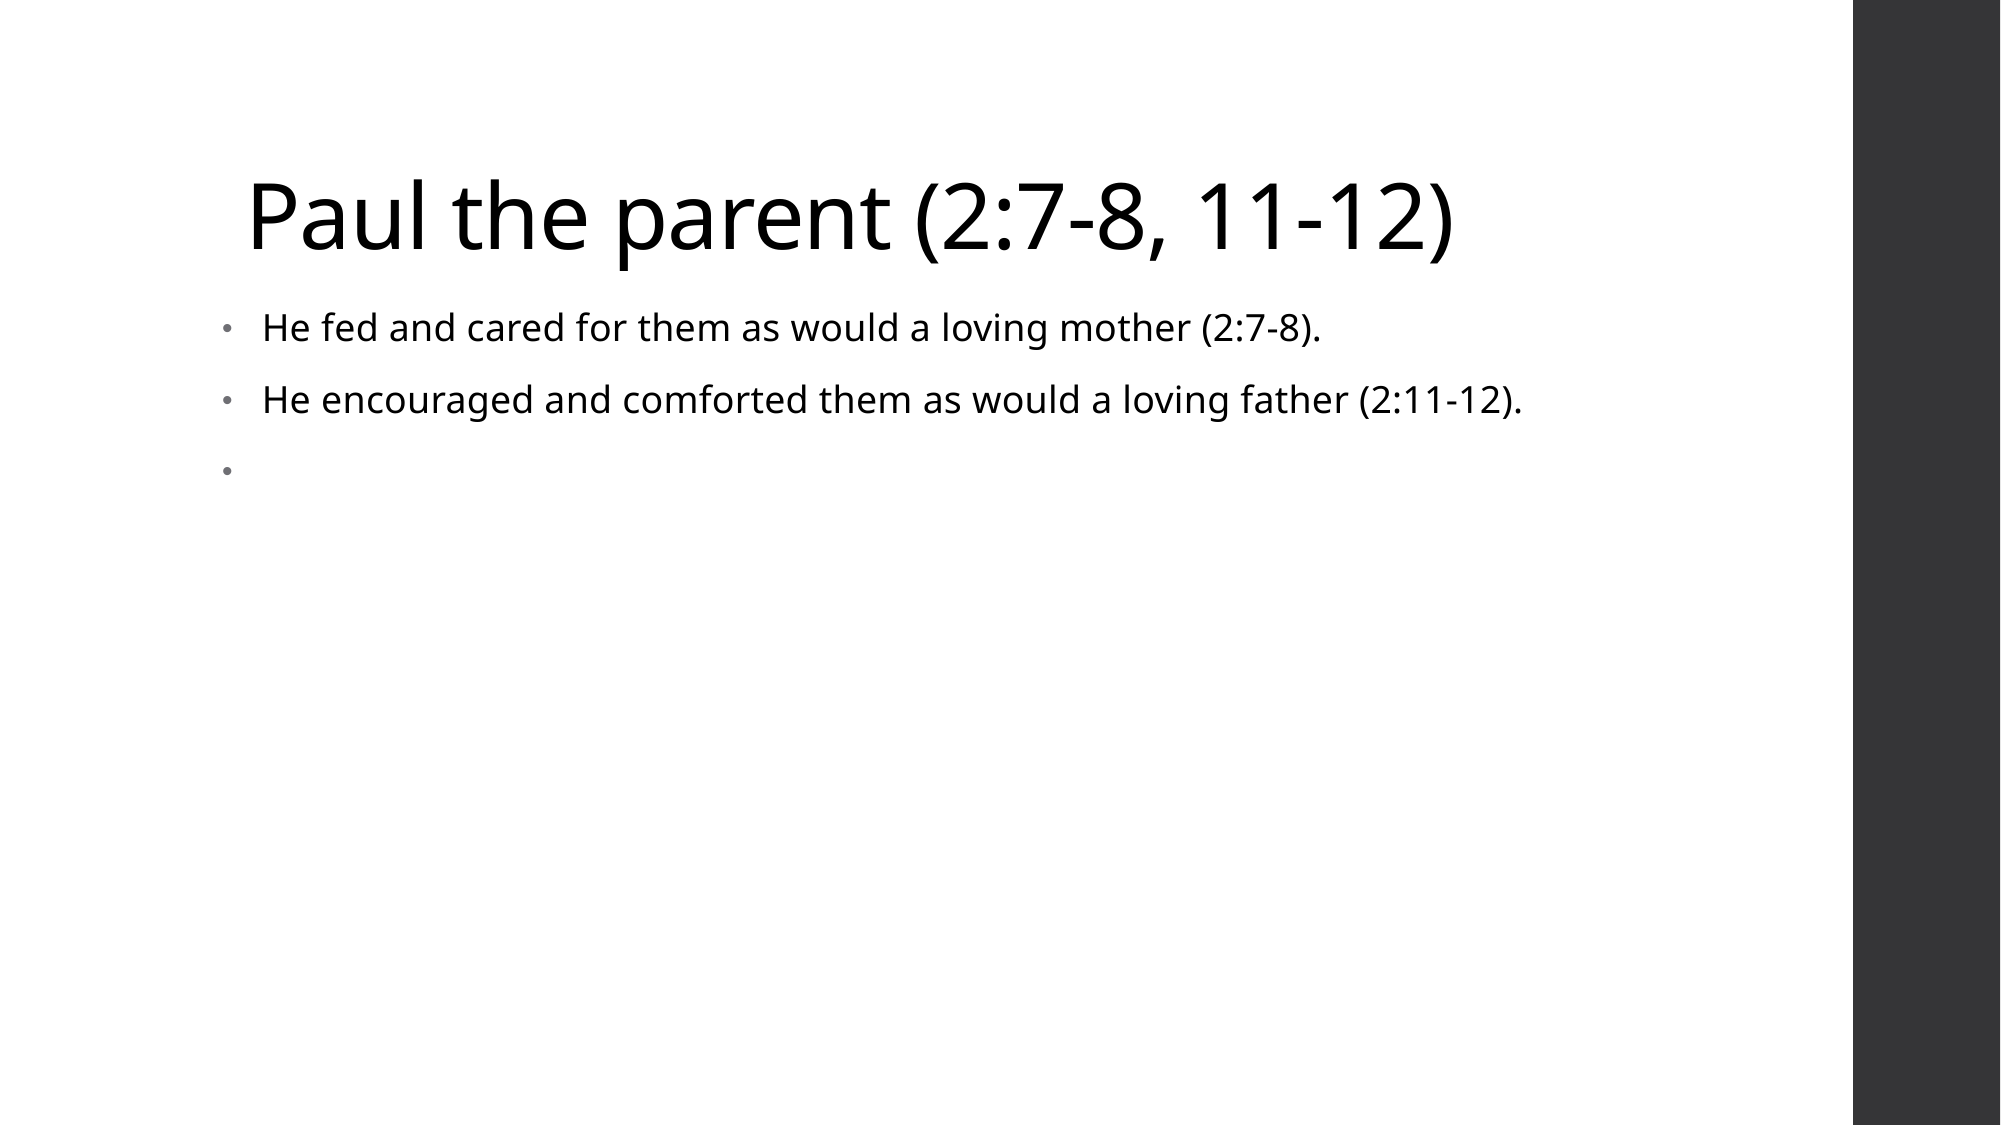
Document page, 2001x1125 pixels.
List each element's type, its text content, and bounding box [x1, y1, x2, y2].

title Paul the parent (2:7-8, 11-12) [206, 60, 1797, 278]
list He fed and cared for them as would a loving mother (2:7-8). He encouraged and comforted them as would a loving father (2:11-12). [206, 299, 1617, 1014]
